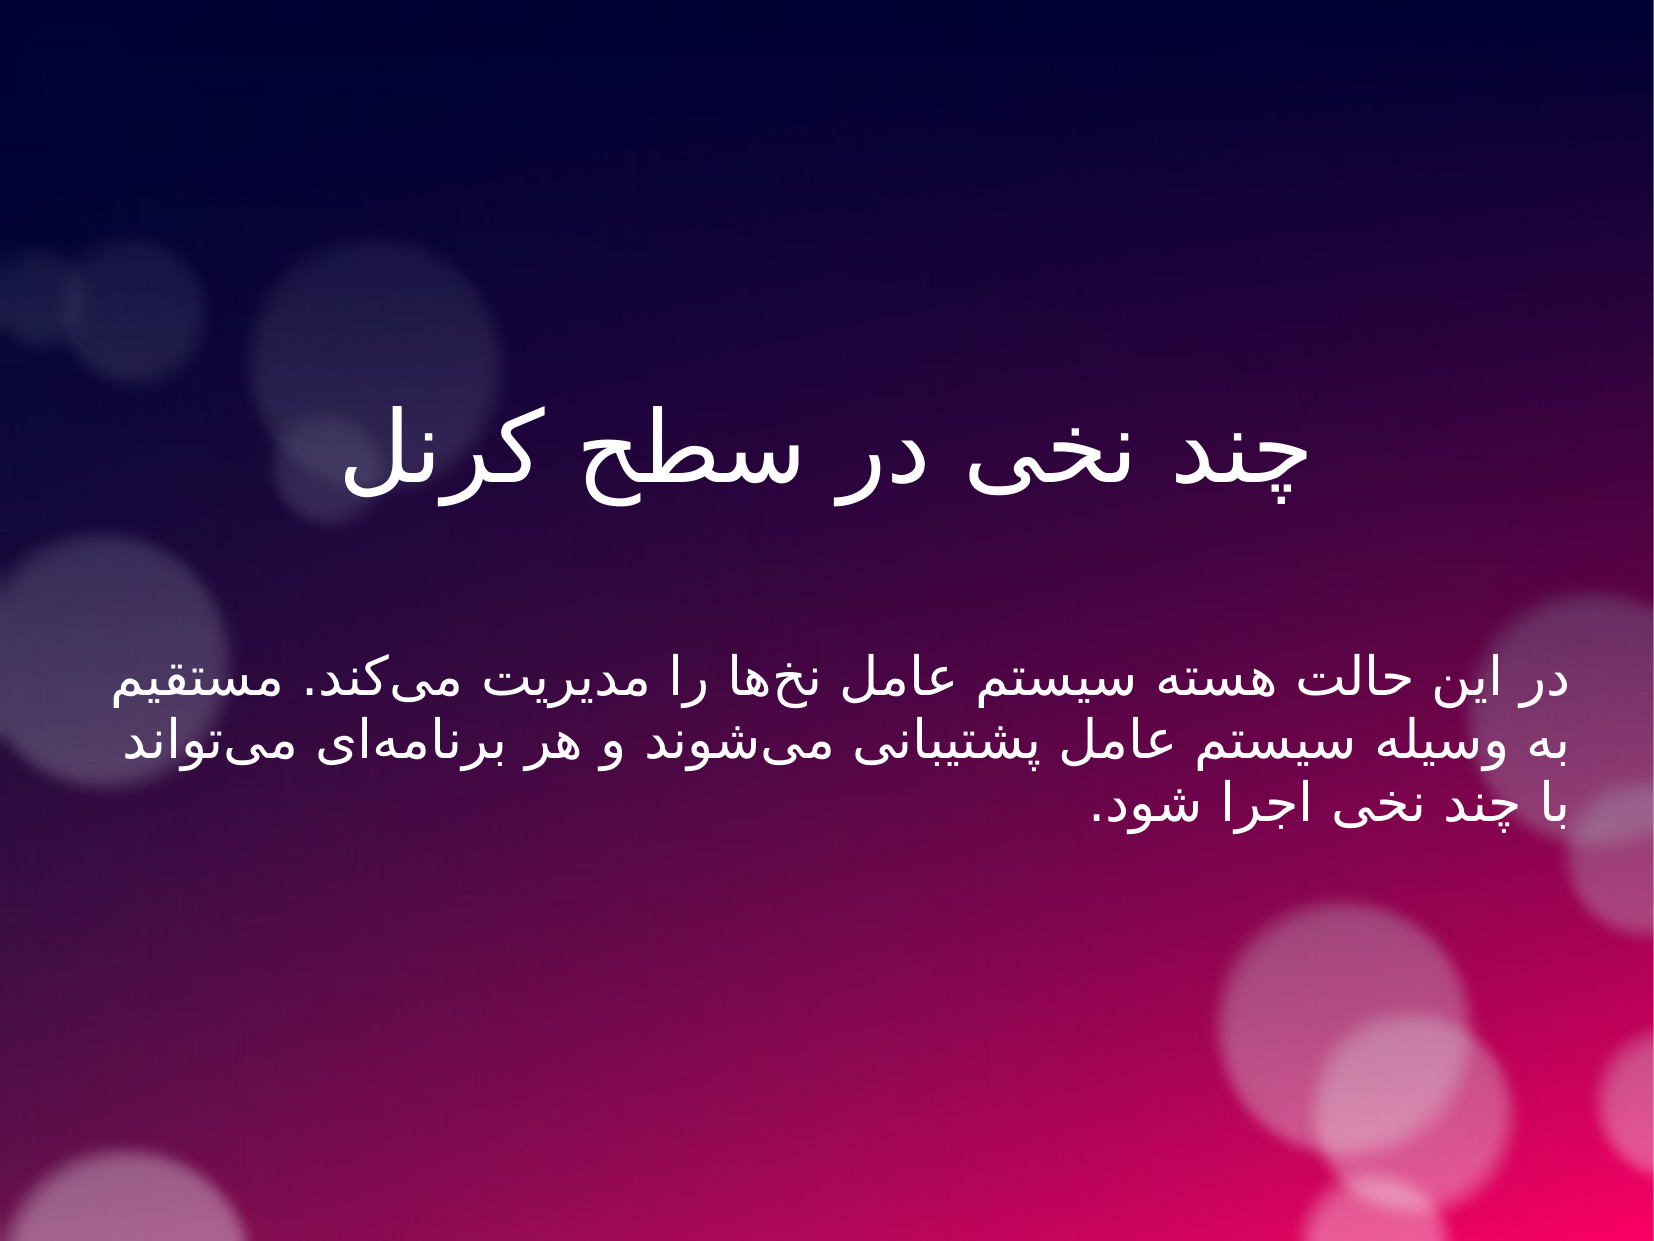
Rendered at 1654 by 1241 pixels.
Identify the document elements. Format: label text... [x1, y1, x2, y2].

title چند نخی در سطح کرنل [82, 344, 1571, 552]
picture [0, 0, 1654, 1241]
list در این حالت هسته سیستم عامل نخ‌ها را مدیریت می‌کند. مستقیم به وسیله سیستم عامل پشتیبانی می‌شوند و هر برنامه‌ای می‌تواند با چند نخی اجرا شود. [82, 645, 1571, 1099]
